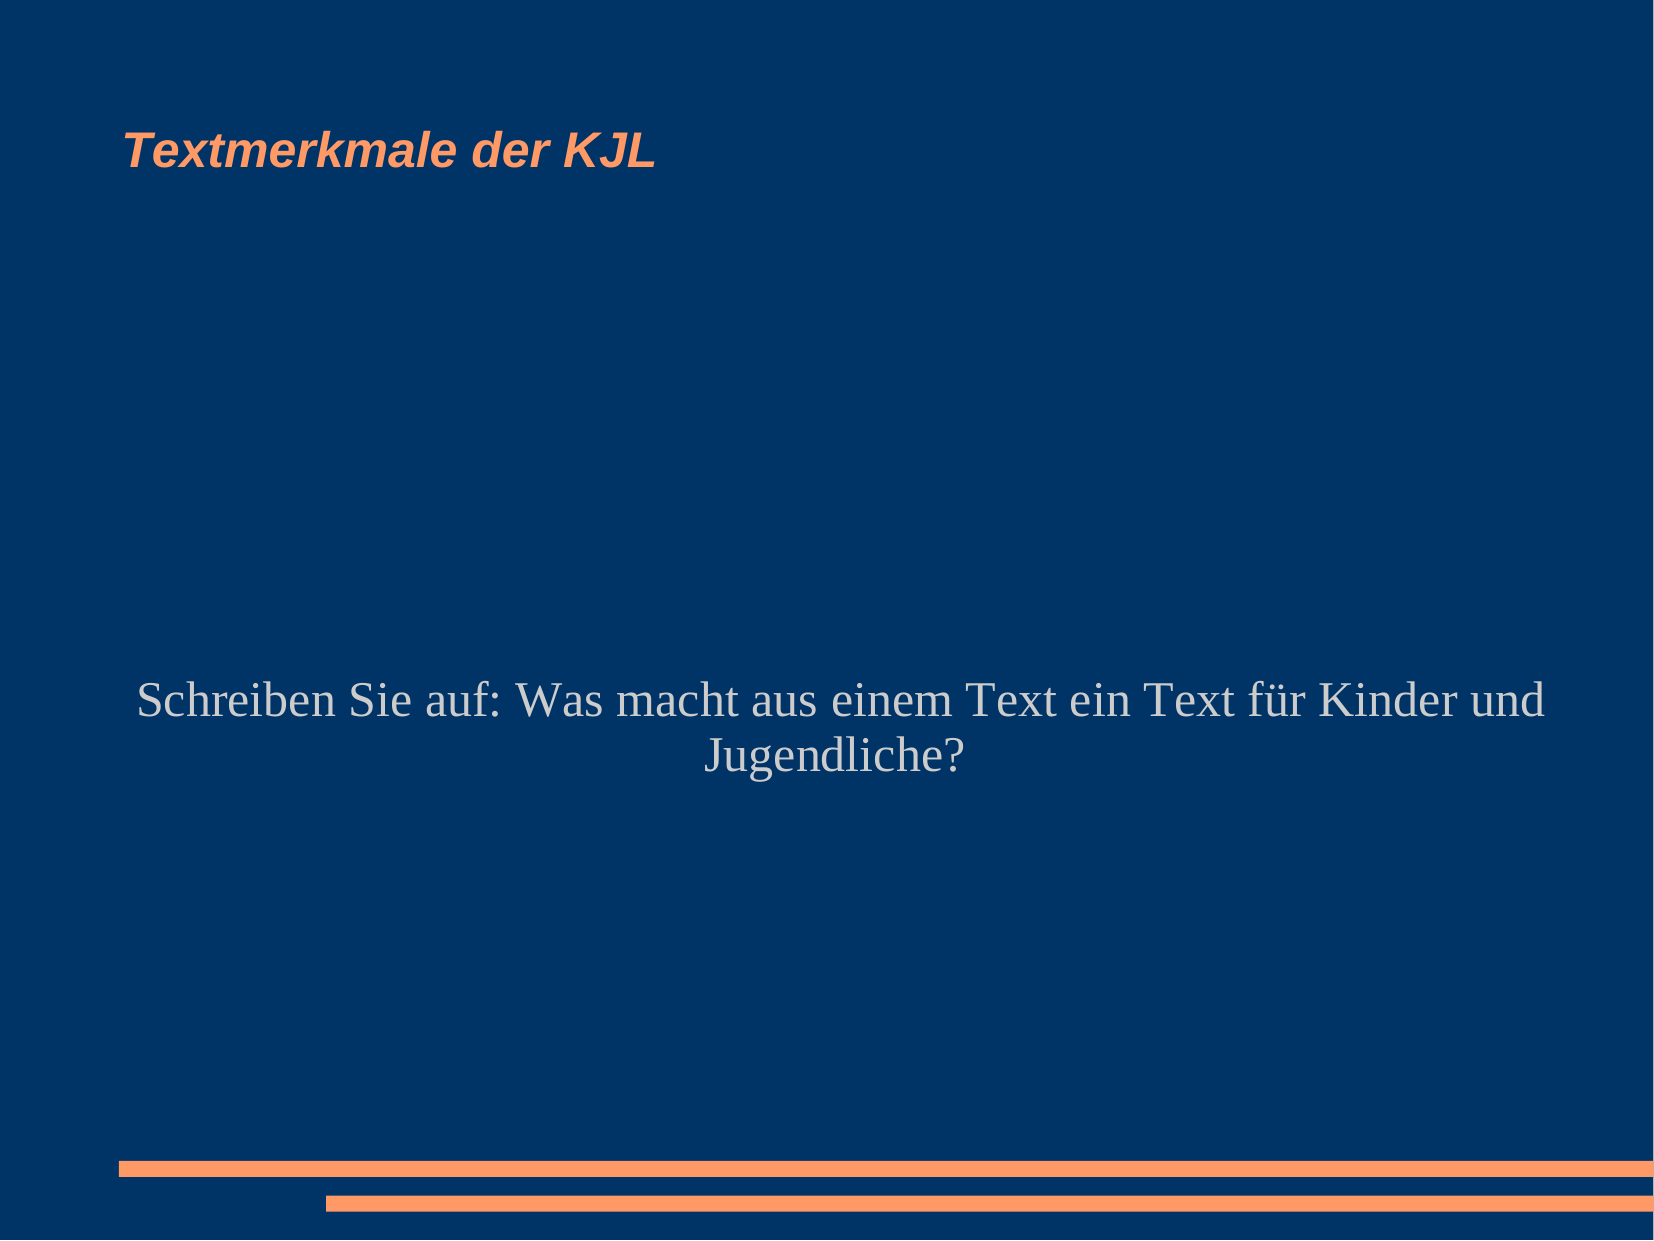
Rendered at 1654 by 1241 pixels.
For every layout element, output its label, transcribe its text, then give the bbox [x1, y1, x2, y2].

title Textmerkmale der KJL [121, 46, 1534, 254]
subtitle Schreiben Sie auf: Was macht aus einem Text ein Text für Kinder und Jugendliche? [121, 322, 1561, 1132]
